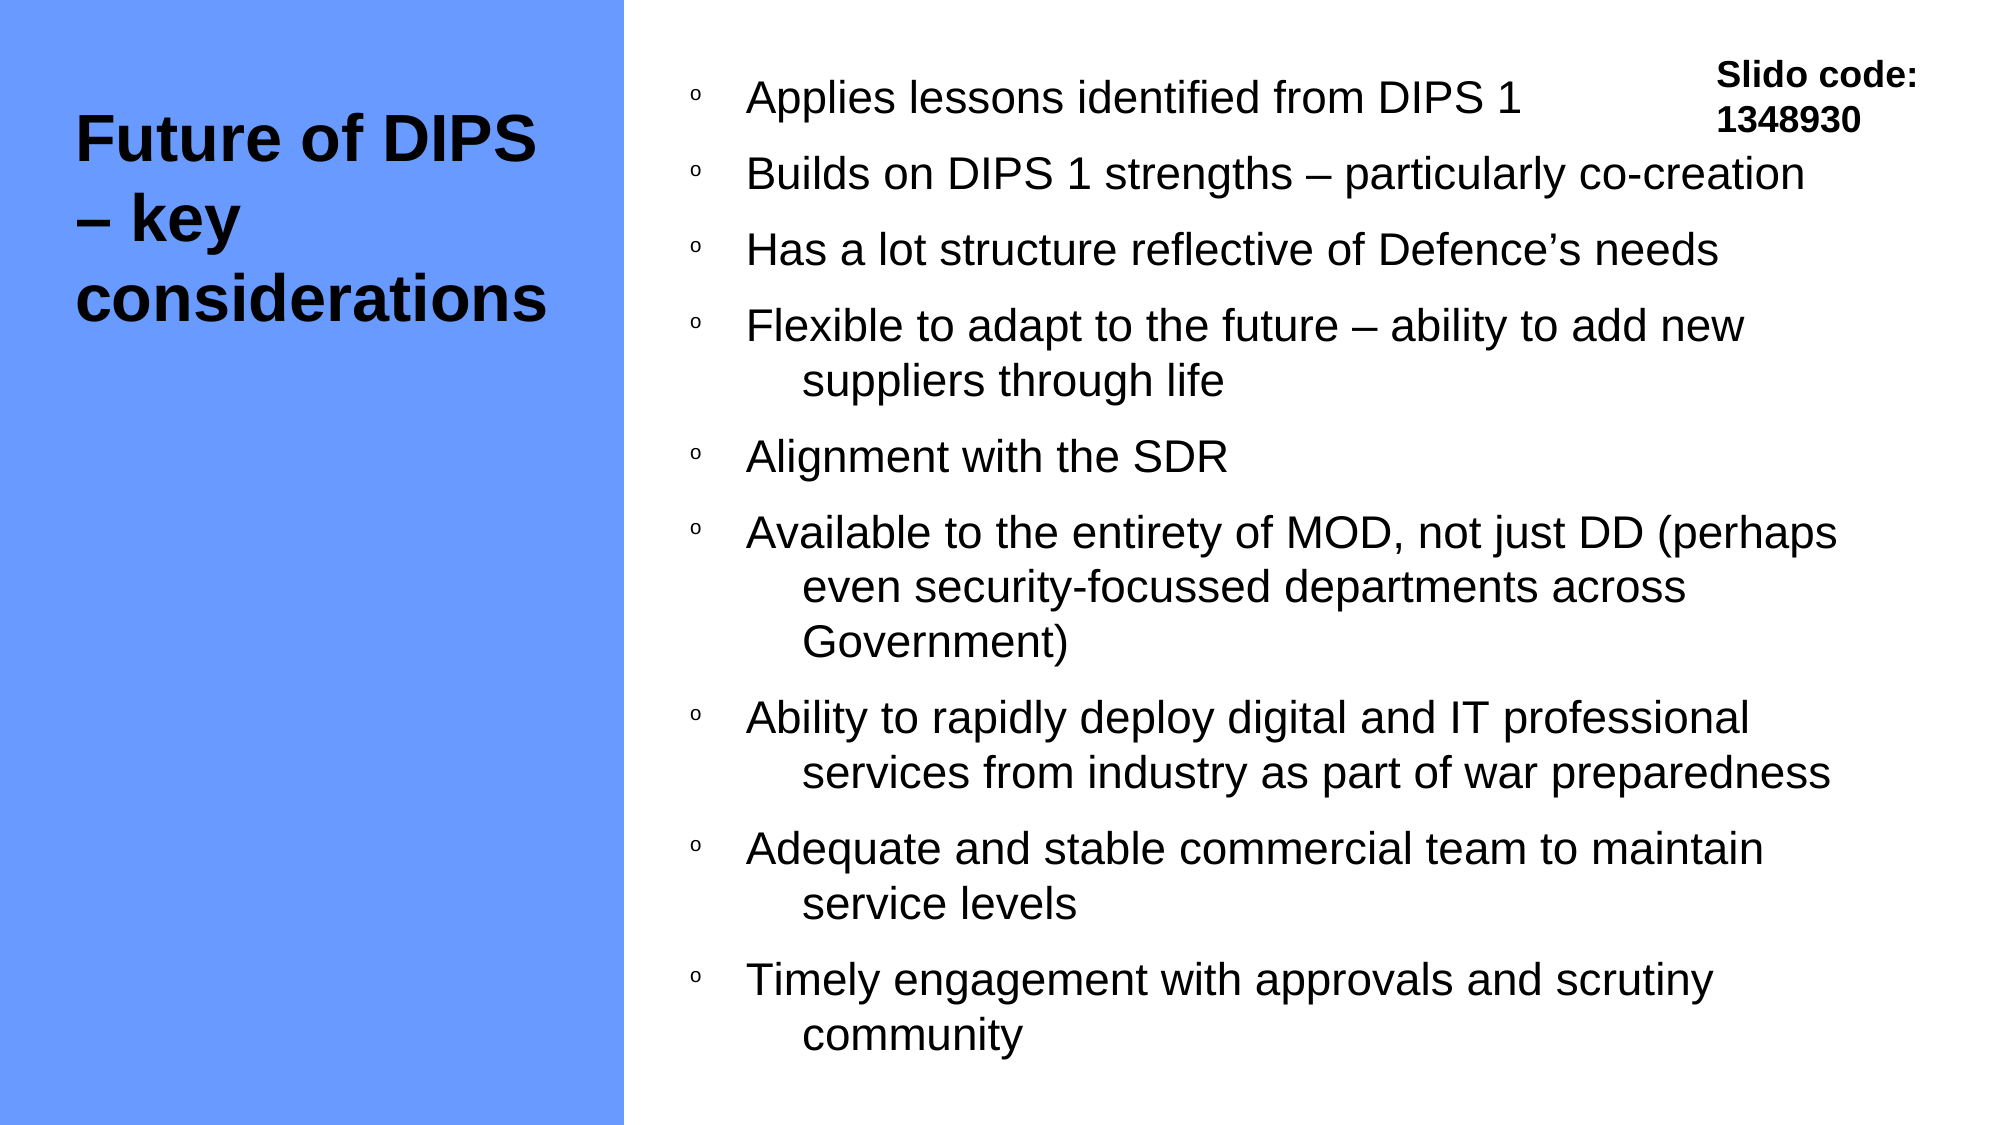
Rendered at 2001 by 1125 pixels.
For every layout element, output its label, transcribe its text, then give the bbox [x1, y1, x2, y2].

text_box Slido code: 1348930 [1701, 35, 1953, 203]
text_box Applies lessons identified from DIPS 1 Builds on DIPS 1 strengths – particularly co-creation Has a lot structure reflective of Defence’s needs Flexible to adapt to the future – ability to add new suppliers through life Alignment with the SDR Available to the entirety of MOD, not just DD (perhaps even security-focussed departments across Government) Ability to rapidly deploy digital and IT professional services from industry as part of war preparedness Adequate and stable commercial team to maintain service levels Timely engagement with approvals and scrutiny community [689, 68, 1880, 556]
title Future of DIPS – key considerations [75, 94, 577, 346]
